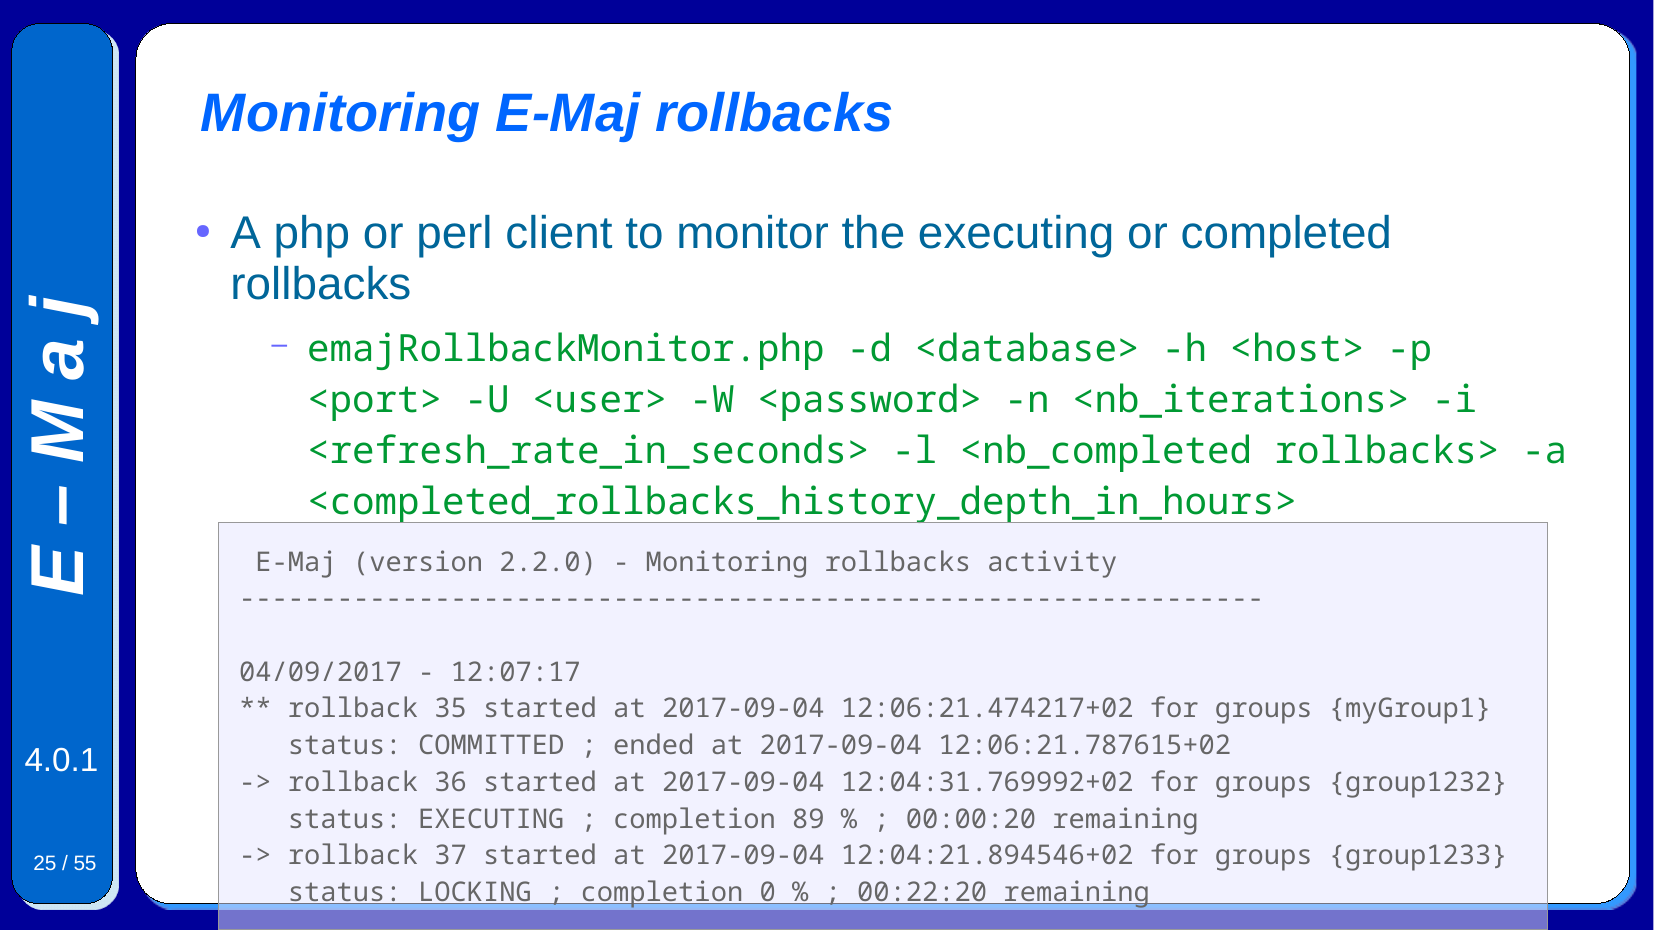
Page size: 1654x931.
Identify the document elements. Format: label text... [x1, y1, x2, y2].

title Monitoring E-Maj rollbacks [200, 34, 1575, 191]
list A php or perl client to monitor the executing or completed rollbacks emajRollbackMonitor.php -d <database> -h <host> -p <port> -U <user> -W <password> -n <nb_iterations> -i <refresh_rate_in_seconds> -l <nb_completed rollbacks> -a <completed_rollbacks_history_depth_in_hours> [177, 206, 1587, 502]
text_box E-Maj (version 2.2.0) - Monitoring rollbacks activity --------------------------------------------------------------- 04/09/2017 - 12:07:17 ** rollback 35 started at 2017-09-04 12:06:21.474217+02 for groups {myGroup1} status: COMMITTED ; ended at 2017-09-04 12:06:21.787615+02 -> rollback 36 started at 2017-09-04 12:04:31.769992+02 for groups {group1232} status: EXECUTING ; completion 89 % ; 00:00:20 remaining -> rollback 37 started at 2017-09-04 12:04:21.894546+02 for groups {group1233} status: LOCKING ; completion 0 % ; 00:22:20 remaining [218, 522, 1548, 878]
